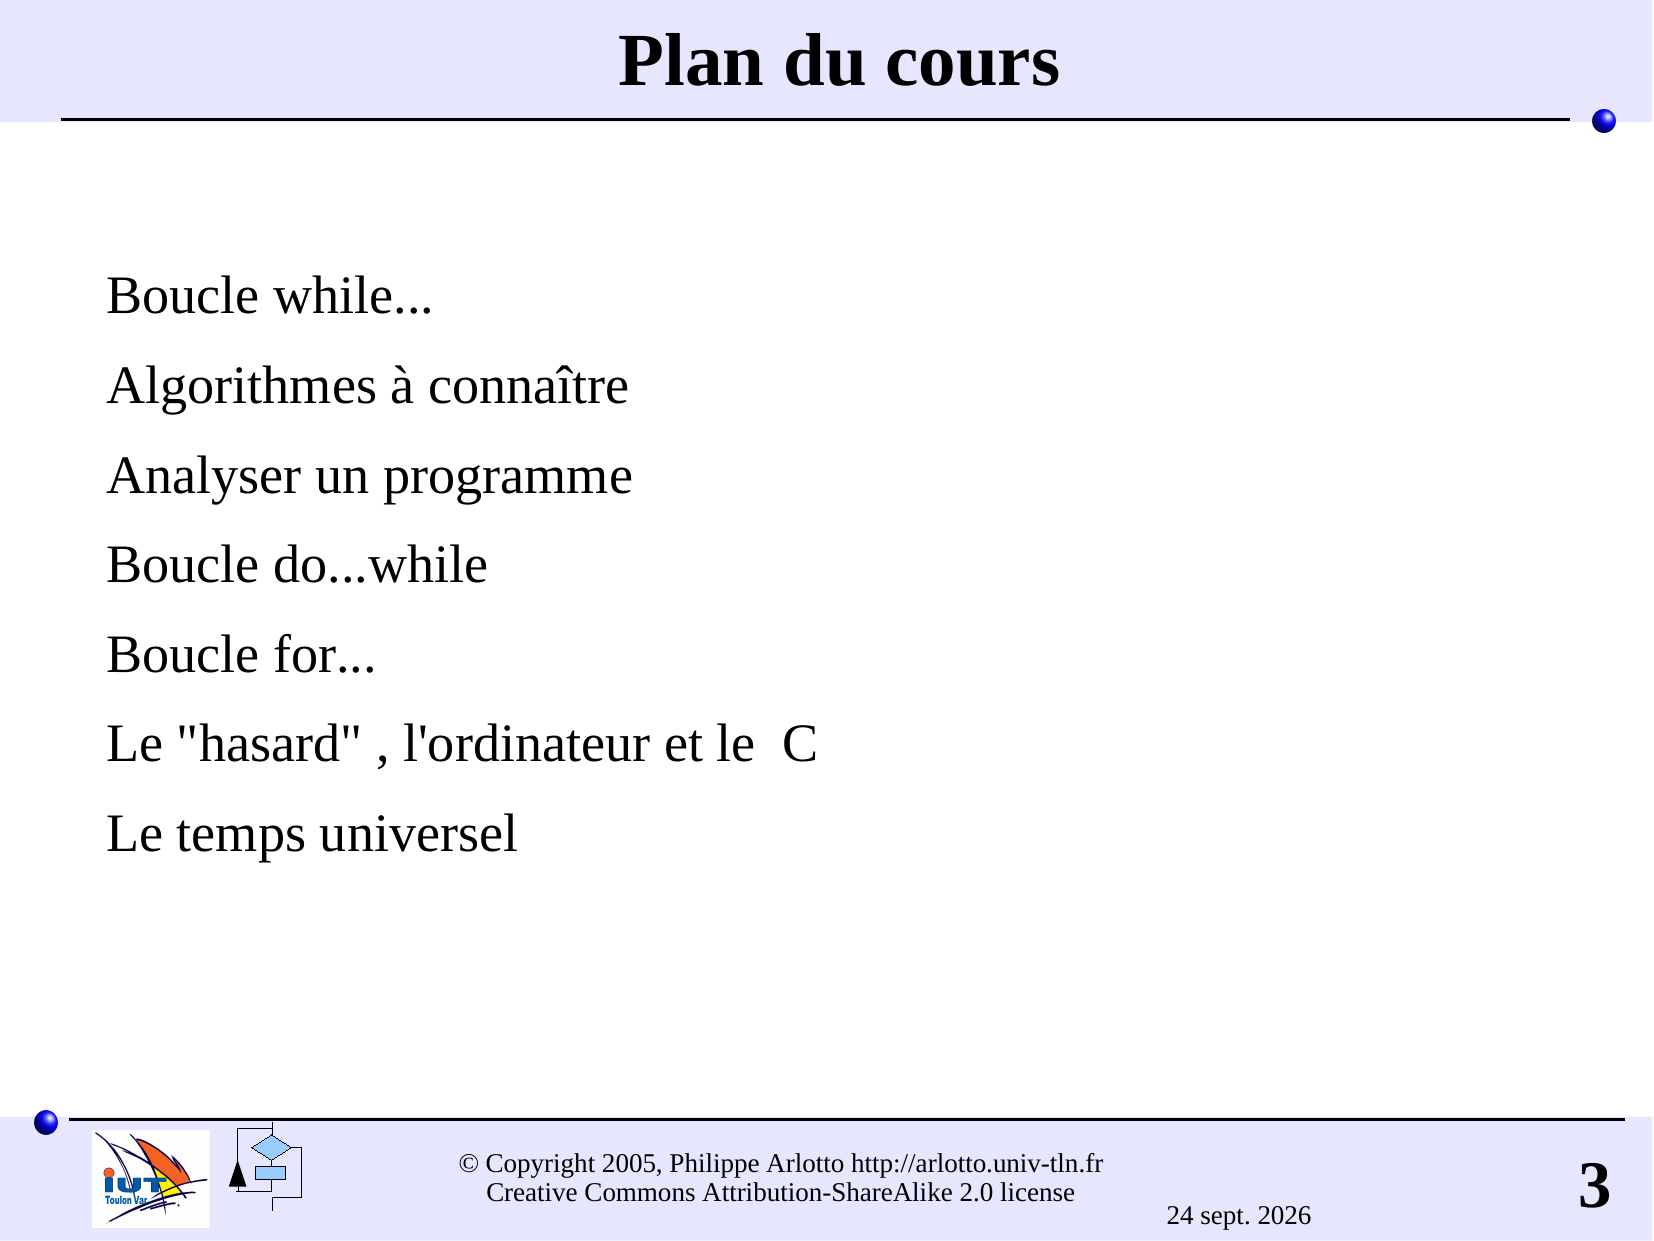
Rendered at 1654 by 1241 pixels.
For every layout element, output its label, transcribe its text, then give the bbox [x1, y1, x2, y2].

title Plan du cours [95, 14, 1585, 107]
list Boucle while... Algorithmes à connaître Analyser un programme Boucle do...while Boucle for... Le "hasard" , l'ordinateur et le C Le temps universel [88, 265, 1501, 873]
